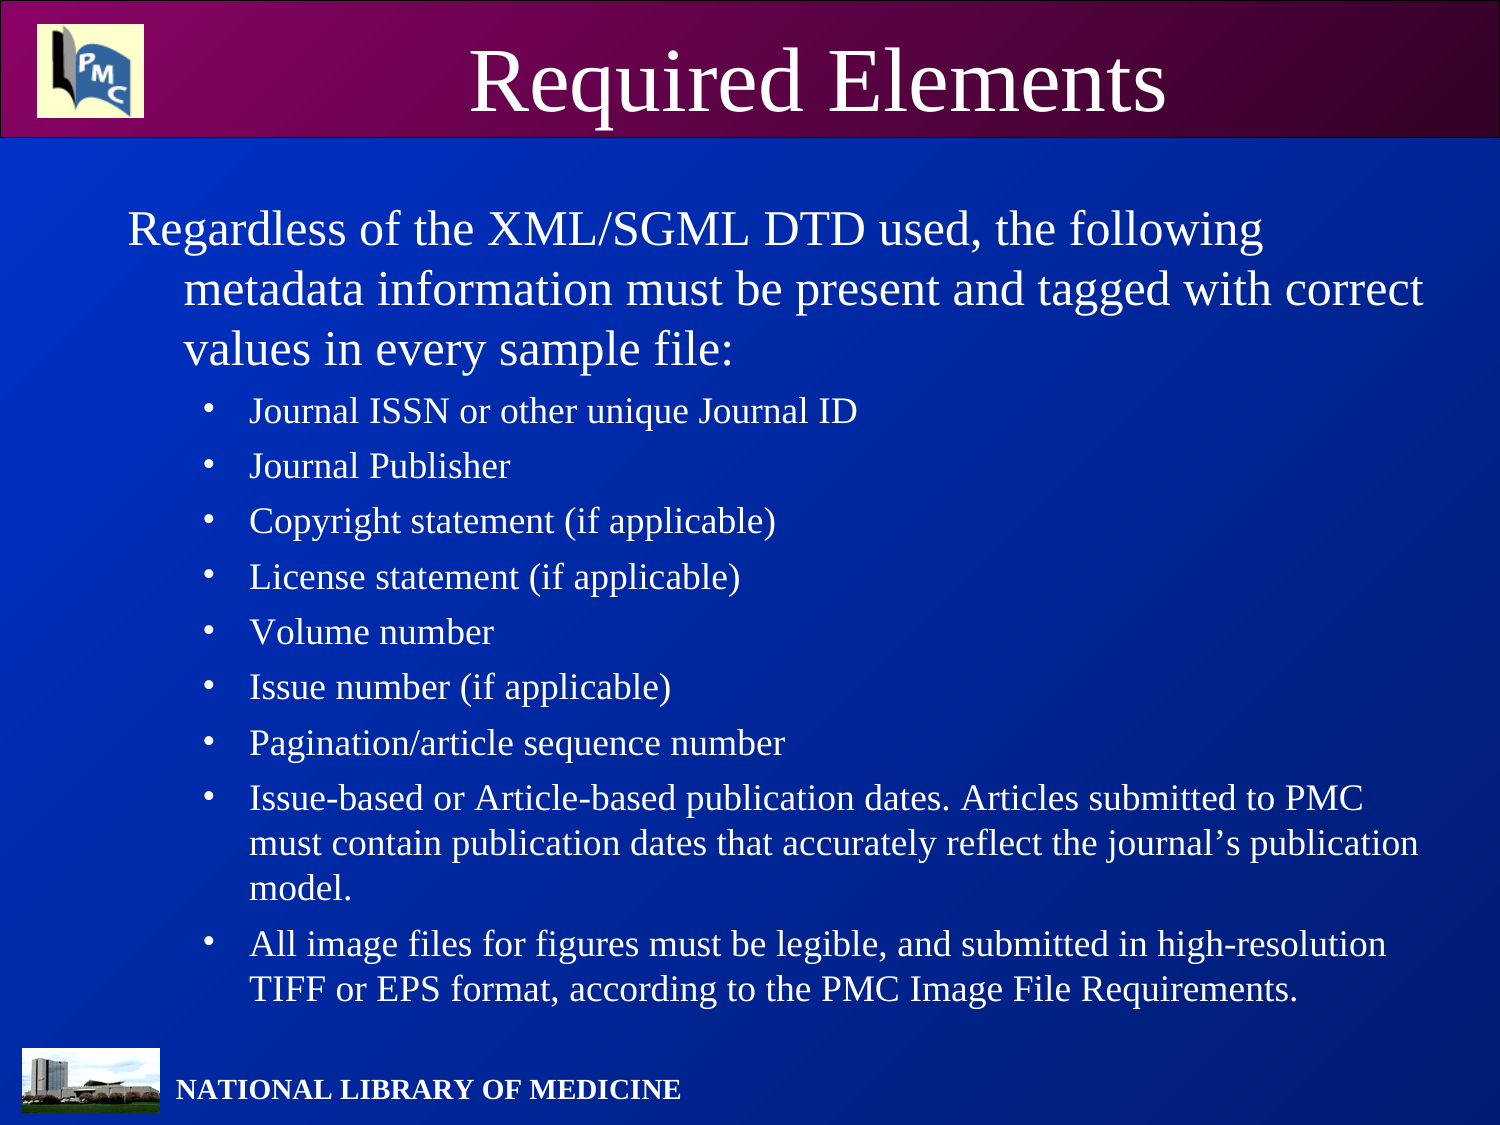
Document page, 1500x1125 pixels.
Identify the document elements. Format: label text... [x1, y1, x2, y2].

title Required Elements [174, 11, 1463, 138]
list Regardless of the XML/SGML DTD used, the following metadata information must be present and tagged with correct values in every sample file: Journal ISSN or other unique Journal ID Journal Publisher Copyright statement (if applicable) License statement (if applicable) Volume number Issue number (if applicable) Pagination/article sequence number Issue-based or Article-based publication dates. Articles submitted to PMC must contain publication dates that accurately reflect the journal’s publication model. All image files for figures must be legible, and submitted in high-resolution TIFF or EPS format, according to the PMC Image File Requirements. [112, 187, 1463, 1099]
picture [22, 1048, 160, 1113]
